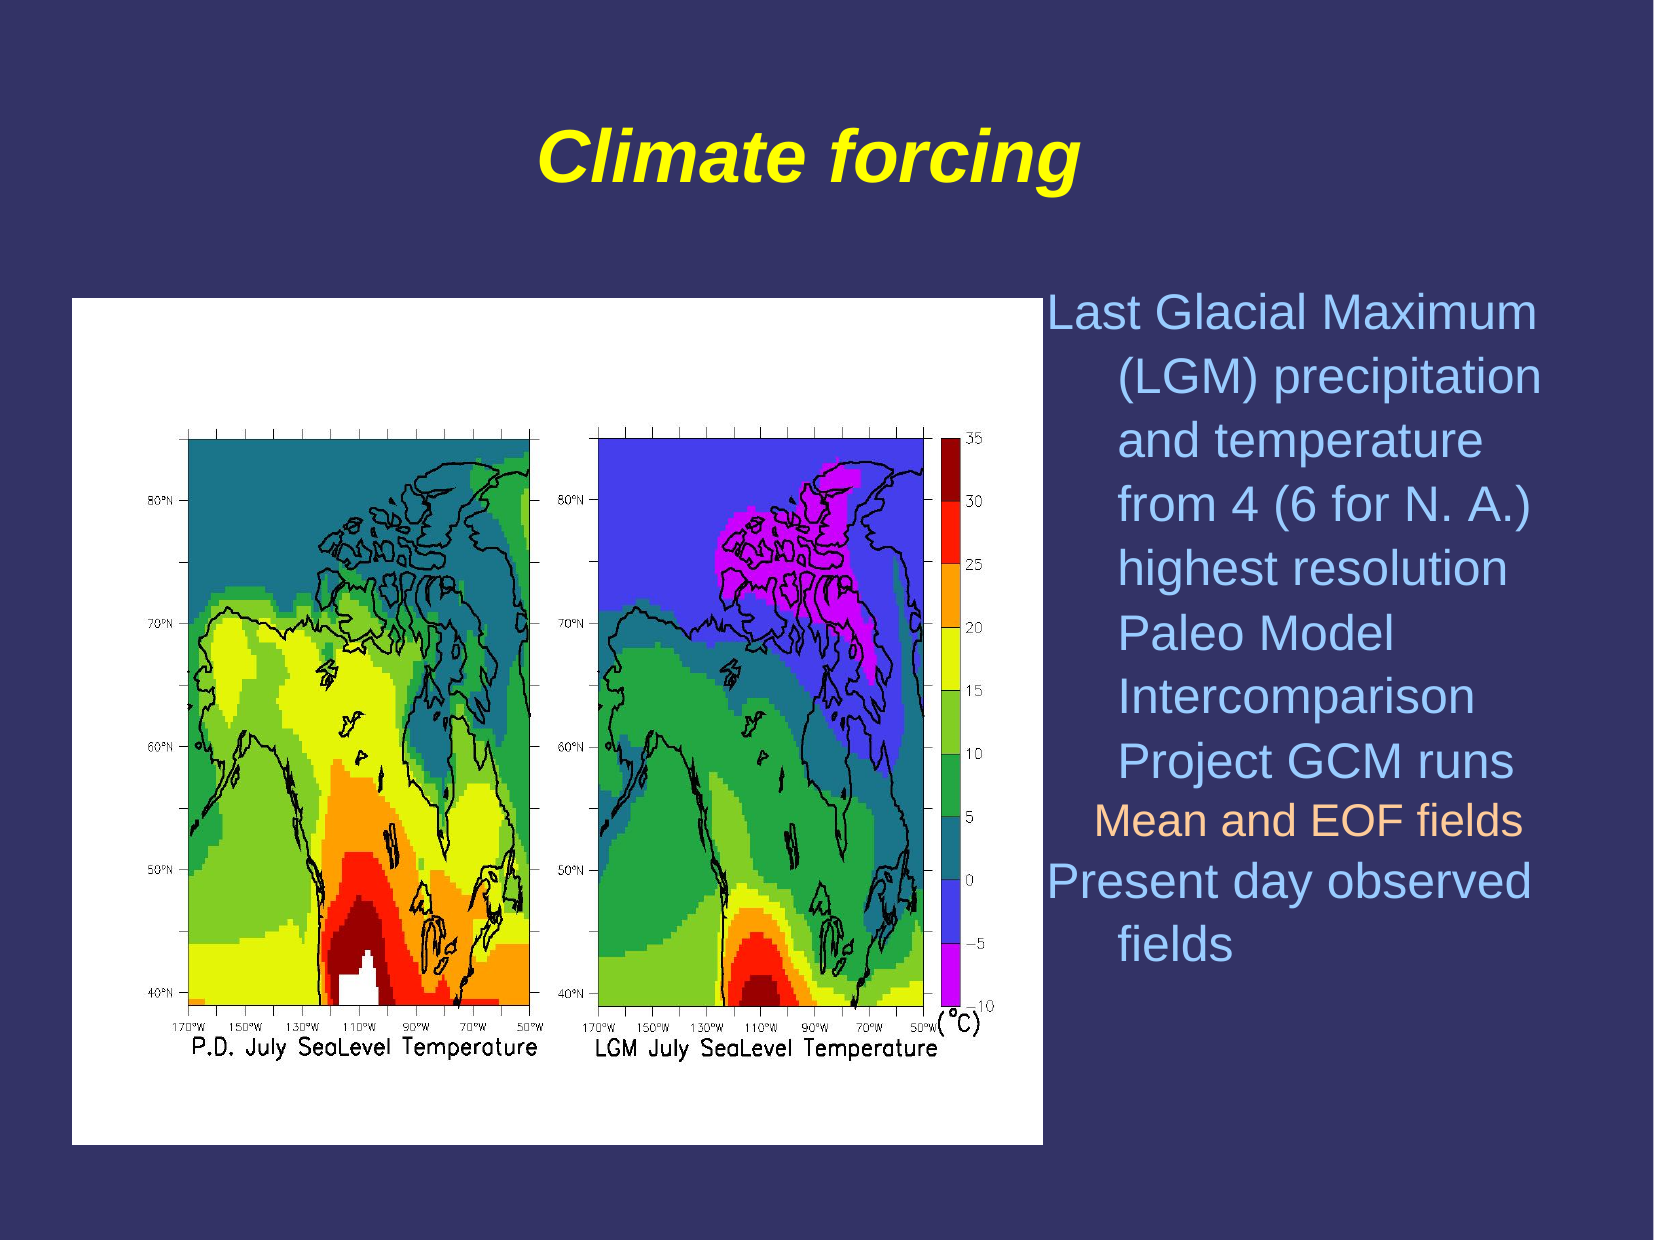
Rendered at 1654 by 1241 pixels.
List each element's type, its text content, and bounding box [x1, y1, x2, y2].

picture [72, 298, 1034, 1145]
list Last Glacial Maximum (LGM) precipitation and temperature from 4 (6 for N. A.) highest resolution Paleo Model Intercomparison Project GCM runs Mean and EOF fields Present day observed fields [1034, 275, 1581, 1162]
title Climate forcing [103, 49, 1516, 250]
